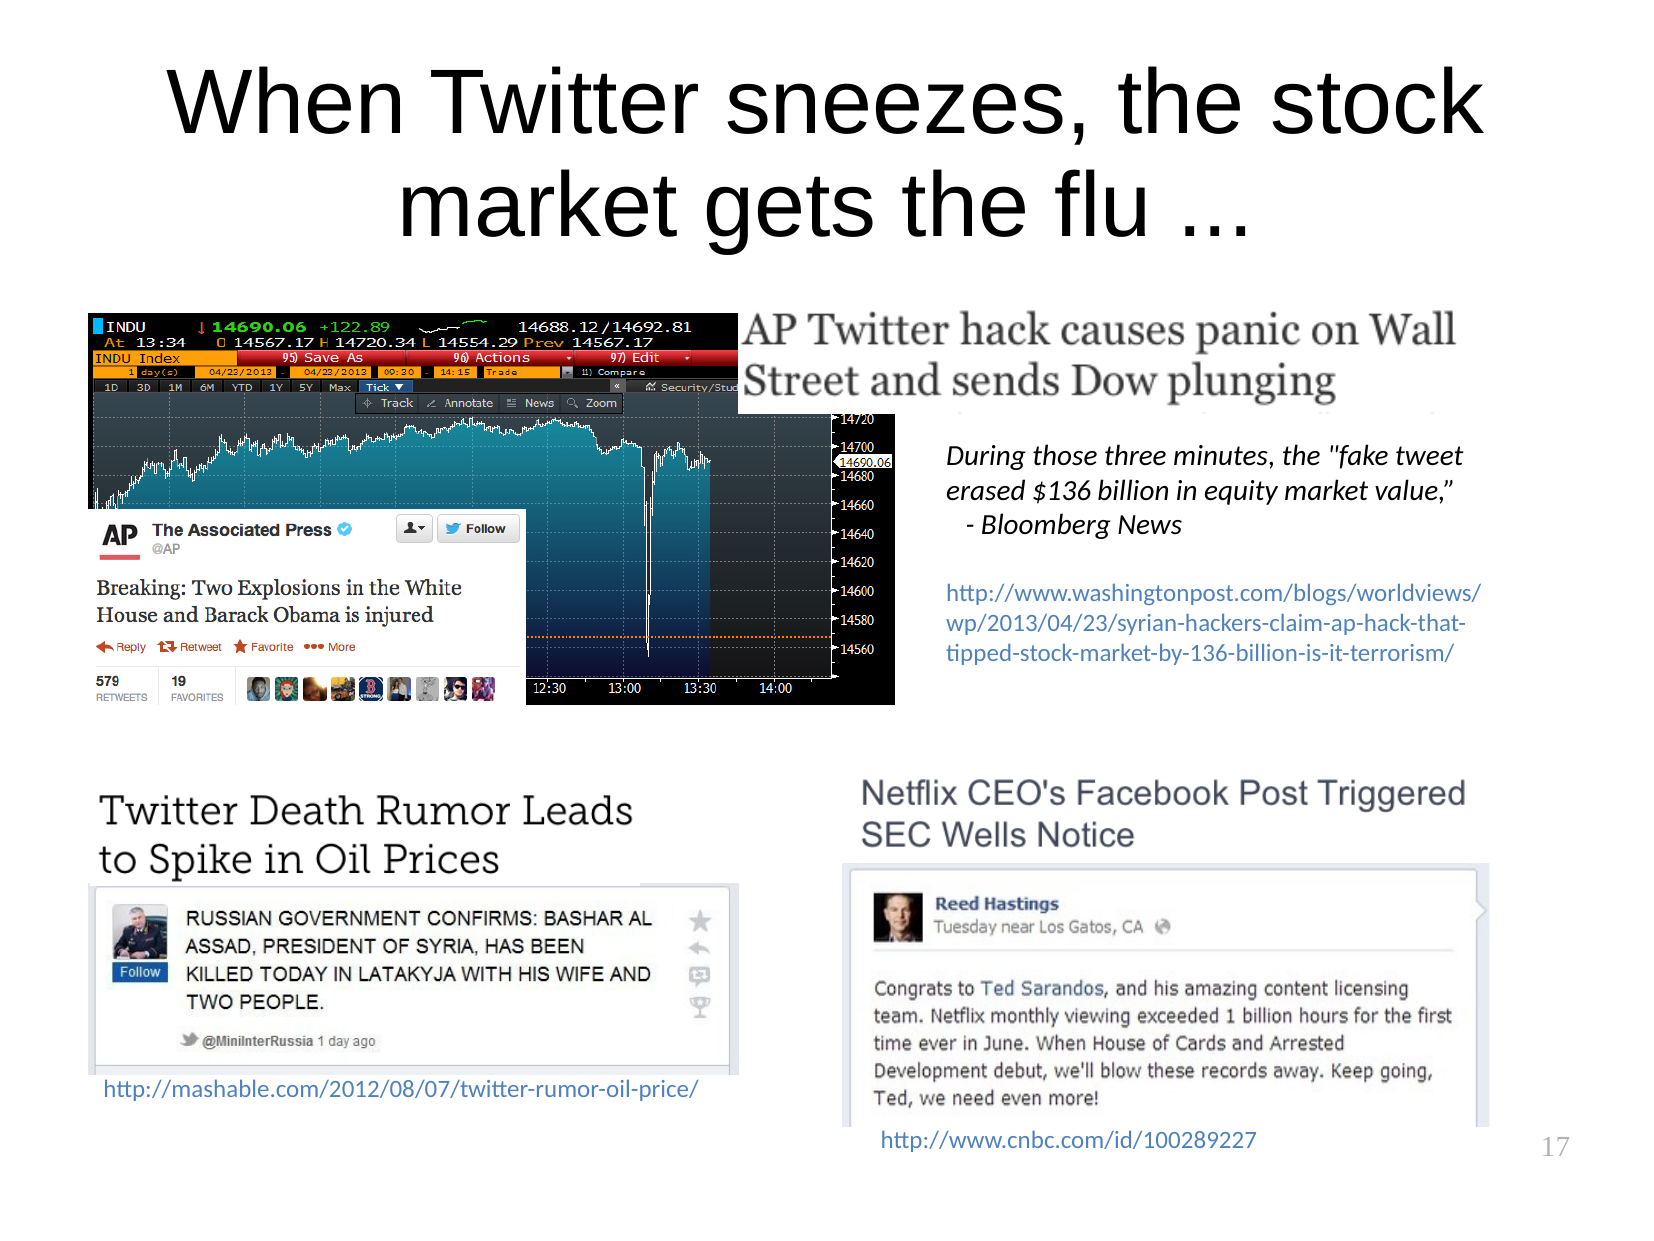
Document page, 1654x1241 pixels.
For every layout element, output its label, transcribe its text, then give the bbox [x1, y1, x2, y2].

picture [88, 304, 1478, 705]
text_box http://www.cnbc.com/id/100289227 [865, 1116, 1273, 1161]
text_box http://www.washingtonpost.com/blogs/worldviews/wp/2013/04/23/syrian-hackers-claim-ap-hack-that-tipped-stock-market-by-136-billion-is-it-terrorism/ [931, 568, 1520, 674]
title When Twitter sneezes, the stock market gets the flu ... [82, 49, 1571, 257]
text_box During those three minutes, the "fake tweet erased $136 billion in equity market value,” - Bloomberg News [931, 428, 1520, 549]
text_box http://mashable.com/2012/08/07/twitter-rumor-oil-price/ [88, 1065, 839, 1111]
picture [848, 770, 1474, 856]
picture [88, 779, 739, 1065]
picture [842, 863, 1490, 1127]
